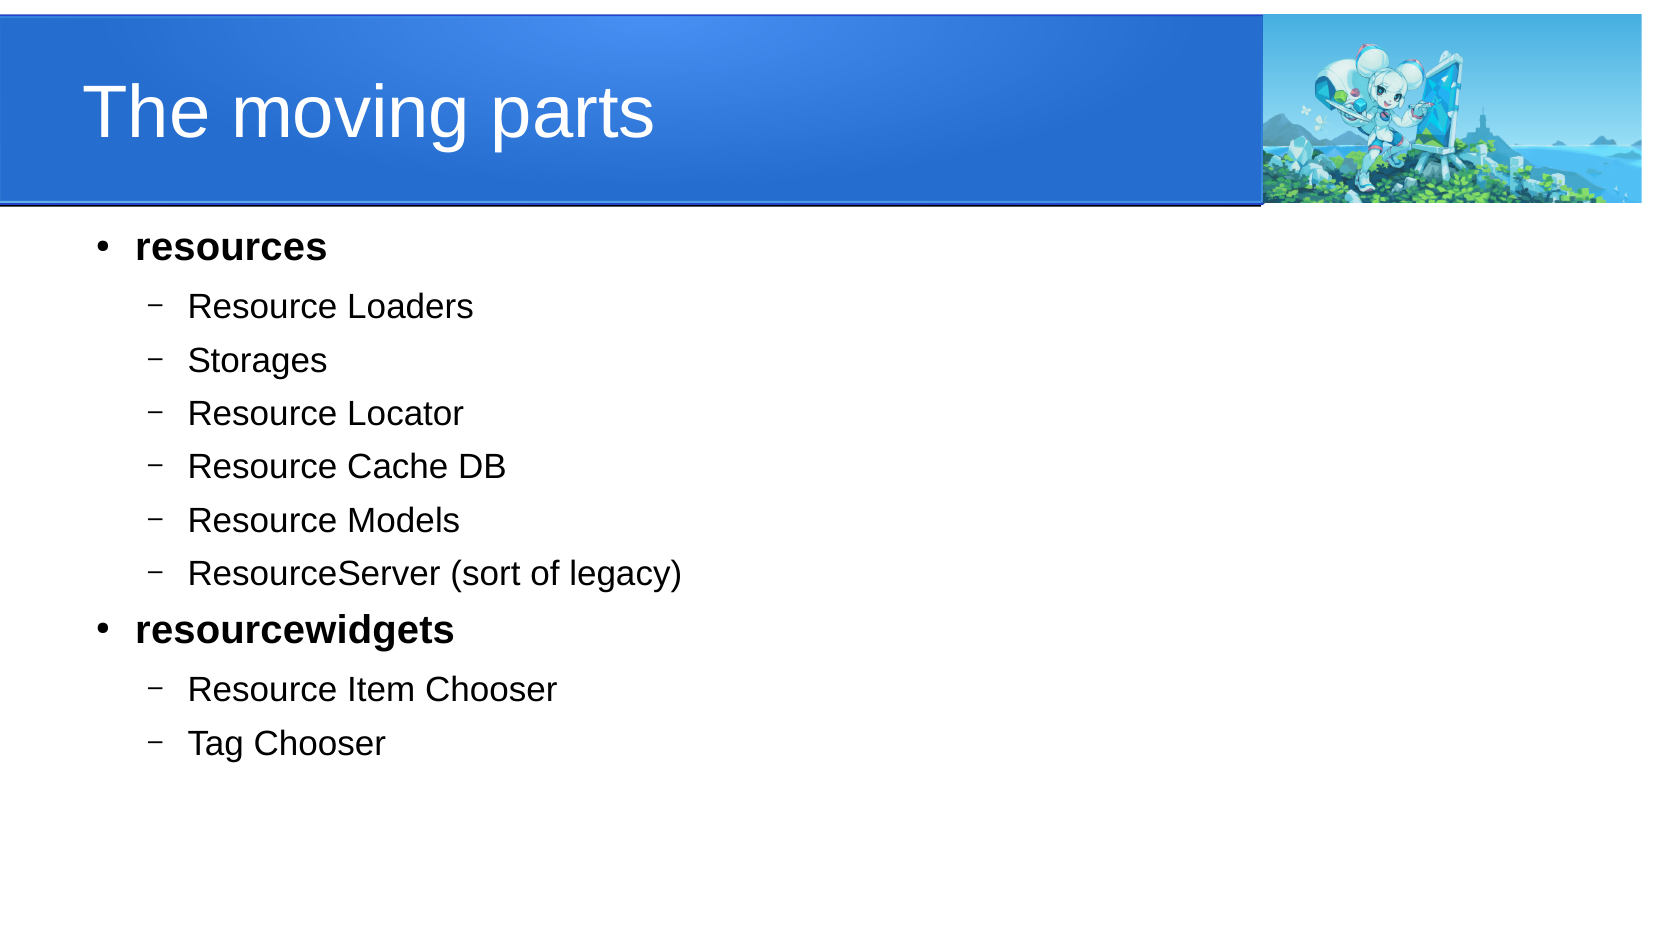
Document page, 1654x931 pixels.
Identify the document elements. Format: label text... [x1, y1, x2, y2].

title The moving parts [82, 35, 1235, 189]
list resources Resource Loaders Storages Resource Locator Resource Cache DB Resource Models ResourceServer (sort of legacy) resourcewidgets Resource Item Chooser Tag Chooser [82, 224, 1571, 764]
picture [1263, 14, 1642, 203]
